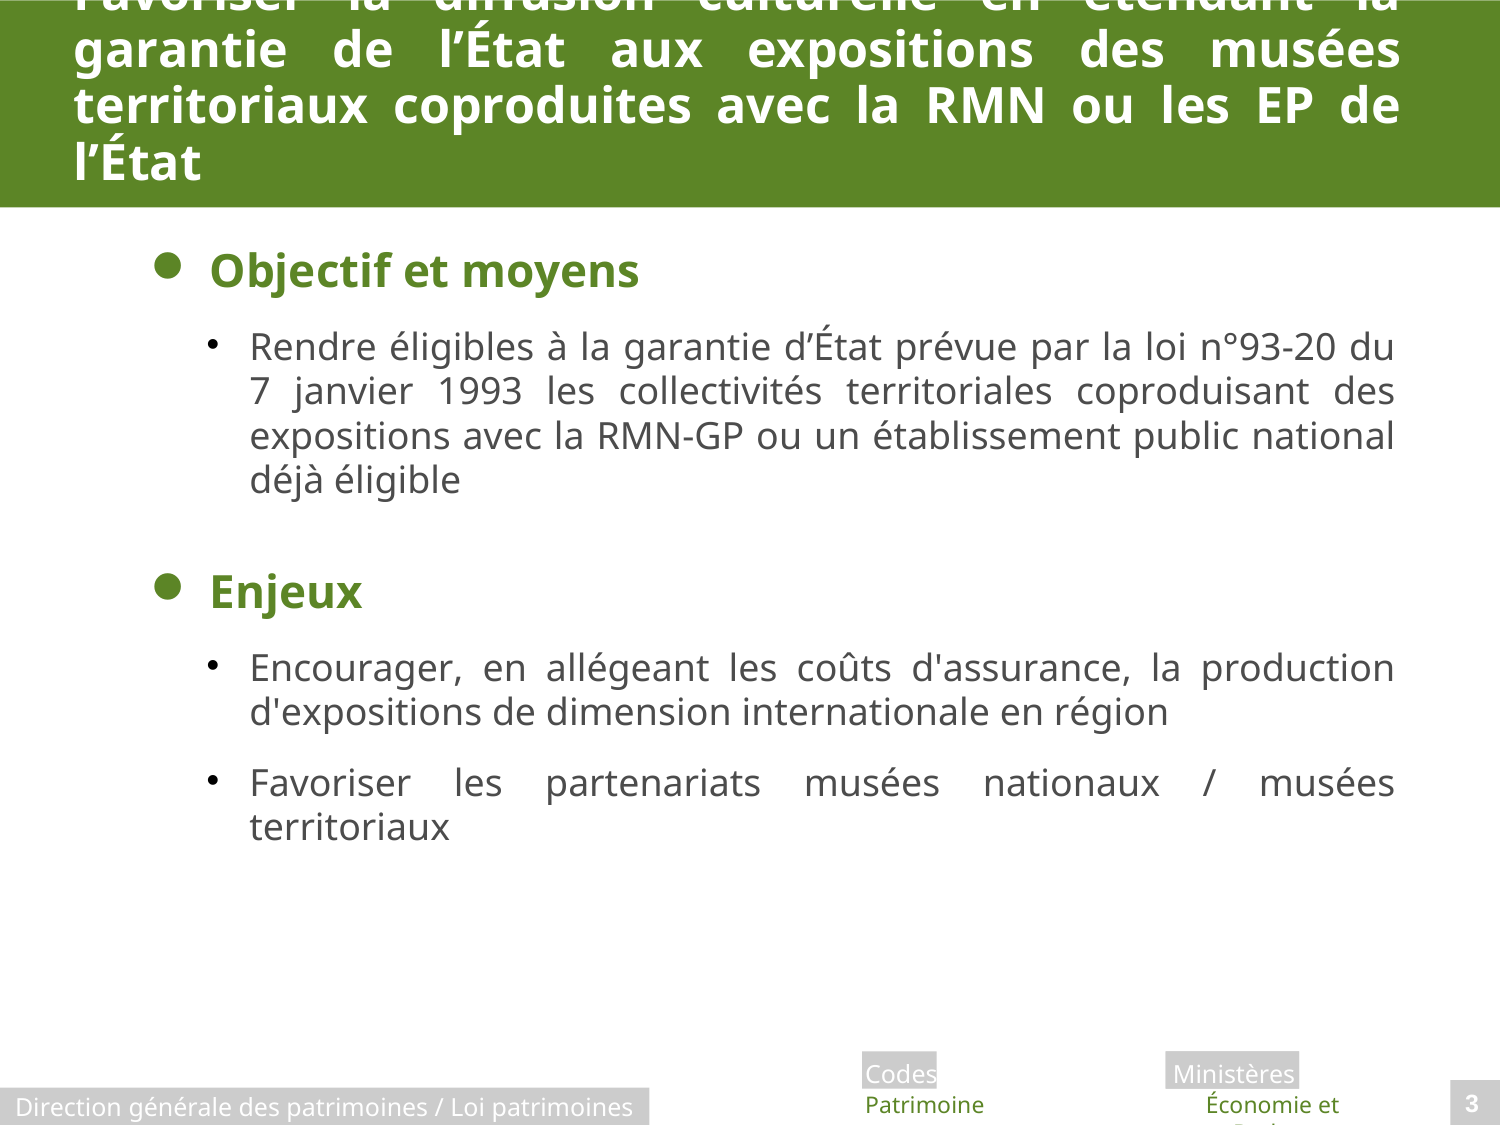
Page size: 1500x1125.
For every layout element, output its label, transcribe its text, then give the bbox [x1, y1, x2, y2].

text_box [1304, 0, 1380, 11]
text_box [175, 0, 244, 11]
text_box [734, 0, 744, 5]
text_box [564, 0, 607, 11]
text_box [443, 0, 453, 4]
text_box [373, 0, 445, 11]
text_box Ministères [1157, 1086, 1312, 1097]
text_box [608, 0, 711, 11]
text_box [990, 0, 1098, 11]
text_box [530, 0, 540, 5]
text_box [1239, 0, 1248, 5]
text_box [737, 0, 783, 11]
text_box [1145, 0, 1209, 11]
text_box [533, 0, 568, 11]
text_box [919, 0, 995, 11]
text_box [372, 0, 381, 5]
title Favoriser la diffusion culturelle en étendant la garantie de l’État aux expositions des musées territoriaux coproduites avec la RMN ou les EP de l’État [59, 11, 1418, 200]
text_box [1210, 0, 1239, 11]
text_box [112, 0, 174, 11]
text_box [0, 0, 1500, 208]
text_box [602, 0, 613, 4]
text_box [446, 0, 532, 11]
text_box Patrimoine [850, 1083, 1093, 1125]
text_box [859, 0, 924, 11]
text_box [804, 0, 814, 5]
text_box [169, 0, 180, 4]
text_box Économie et Budget [1151, 1086, 1394, 1125]
list Objectif et moyens Rendre éligibles à la garantie d’État prévue par la loi n°93-20 du 7 janvier 1993 les collectivités territoriales coproduisant des expositions avec la RMN-GP ou un établissement public national déjà éligible Enjeux Encourager, en allégeant les coûts d'assurance, la production d'expositions de dimension internationale en région Favoriser les partenariats musées nationaux / musées territoriaux [29, 236, 1412, 1086]
text_box [807, 0, 864, 11]
text_box [1240, 0, 1304, 11]
text_box [111, 0, 120, 5]
text_box [1207, 0, 1217, 4]
text_box [1093, 0, 1125, 11]
text_box [263, 0, 372, 11]
text_box [1380, 0, 1389, 5]
text_box [240, 0, 268, 11]
text_box [783, 0, 806, 11]
text_box [1125, 0, 1150, 11]
text_box [707, 0, 736, 11]
